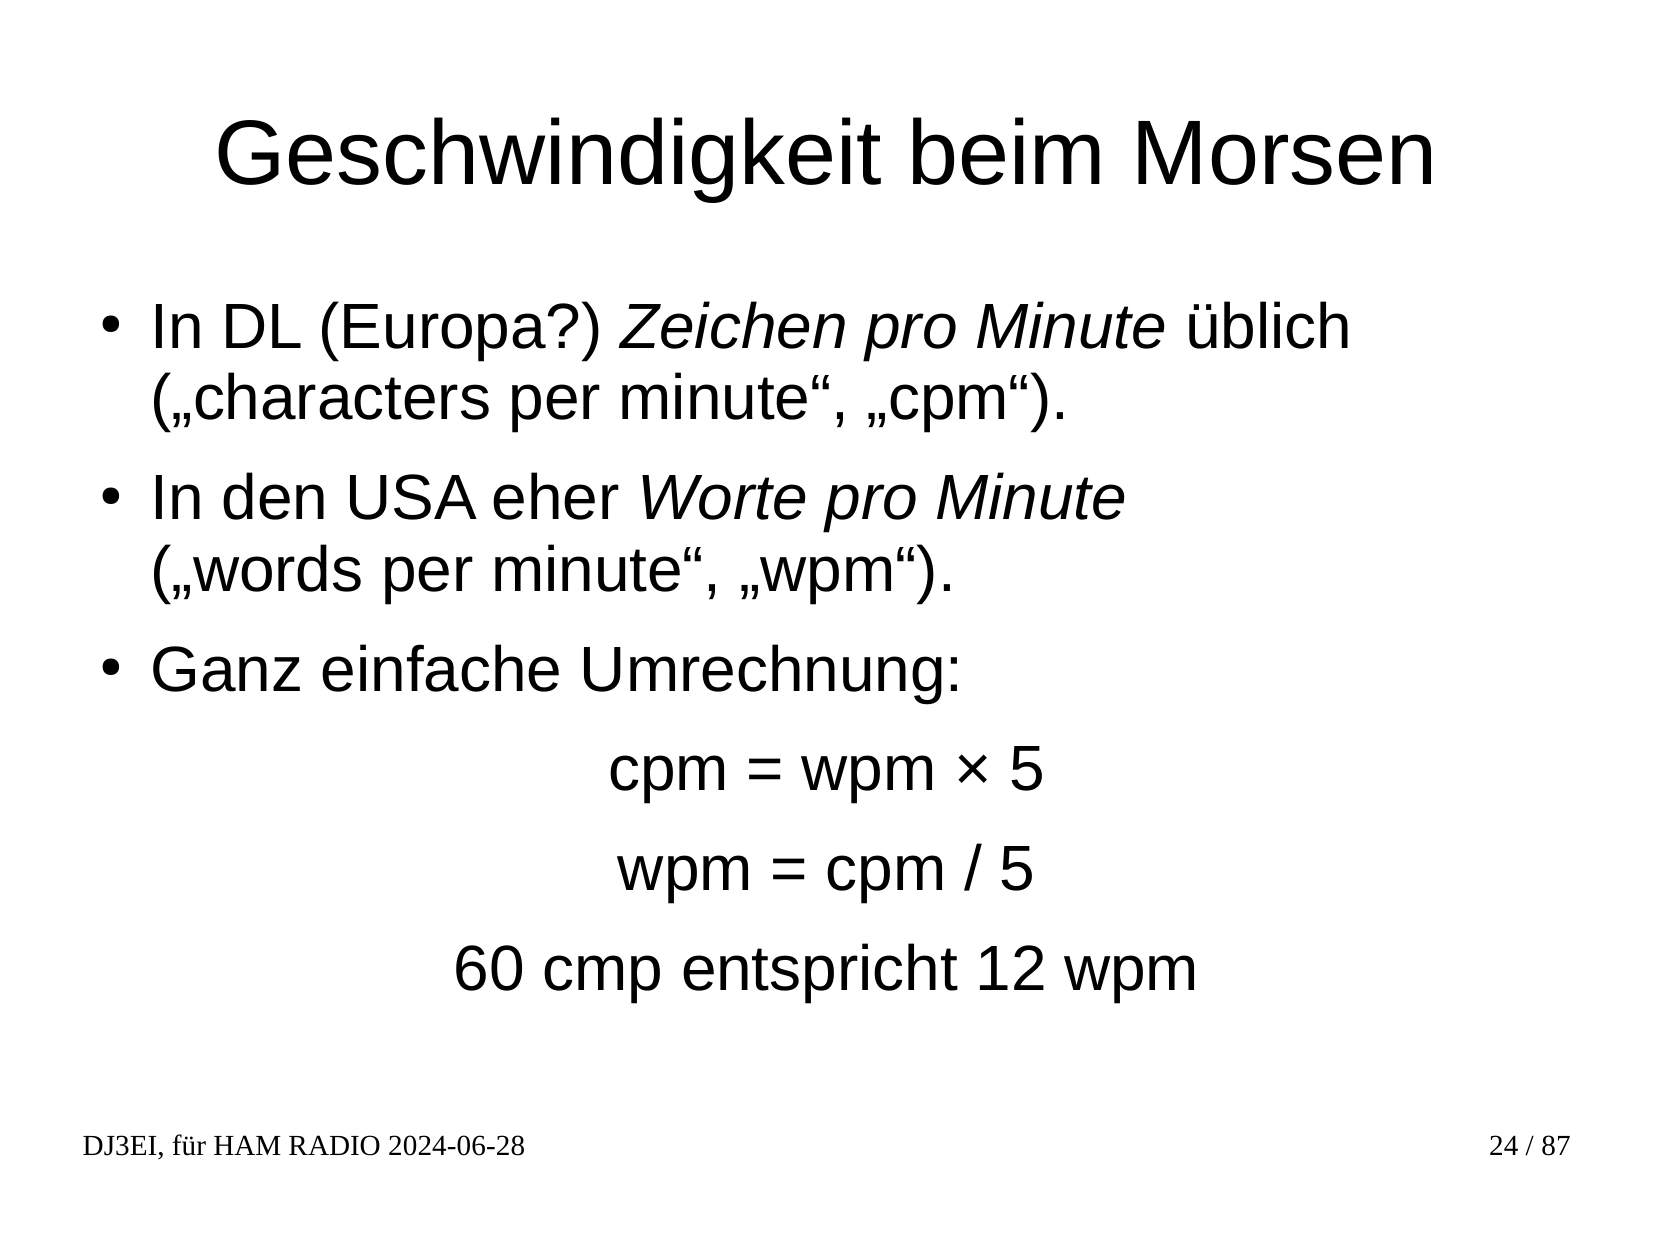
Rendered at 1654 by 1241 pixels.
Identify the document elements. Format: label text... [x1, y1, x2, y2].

title Geschwindigkeit beim Morsen [82, 49, 1571, 257]
list In DL (Europa?) Zeichen pro Minute üblich („characters per minute“, „cpm“). In den USA eher Worte pro Minute („words per minute“, „wpm“). Ganz einfache Umrechnung: cpm = wpm × 5 wpm = cpm / 5 60 cmp entspricht 12 wpm [82, 290, 1571, 1010]
